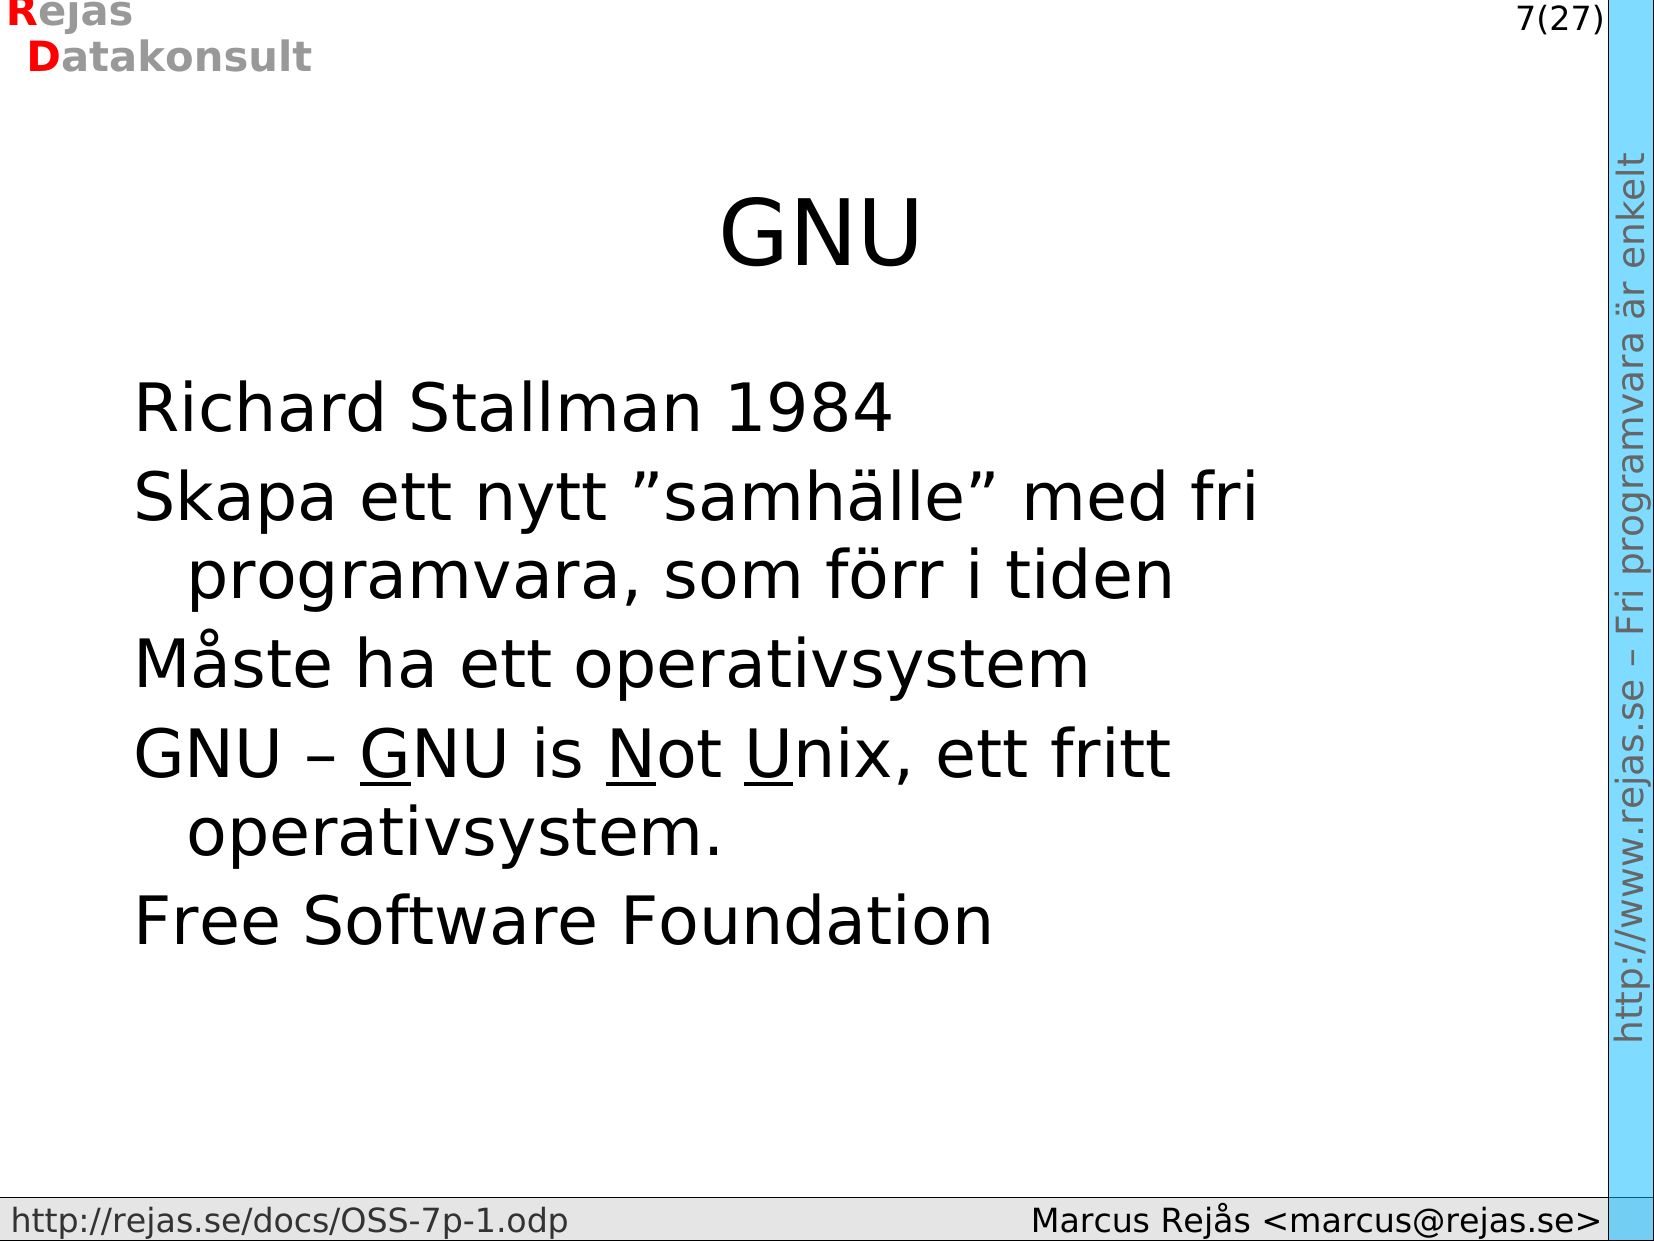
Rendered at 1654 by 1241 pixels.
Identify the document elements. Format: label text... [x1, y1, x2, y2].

title GNU [115, 130, 1528, 338]
list Richard Stallman 1984 Skapa ett nytt ”samhälle” med fri programvara, som förr i tiden Måste ha ett operativsystem GNU – GNU is Not Unix, ett fritt operativsystem. Free Software Foundation [115, 368, 1528, 1165]
